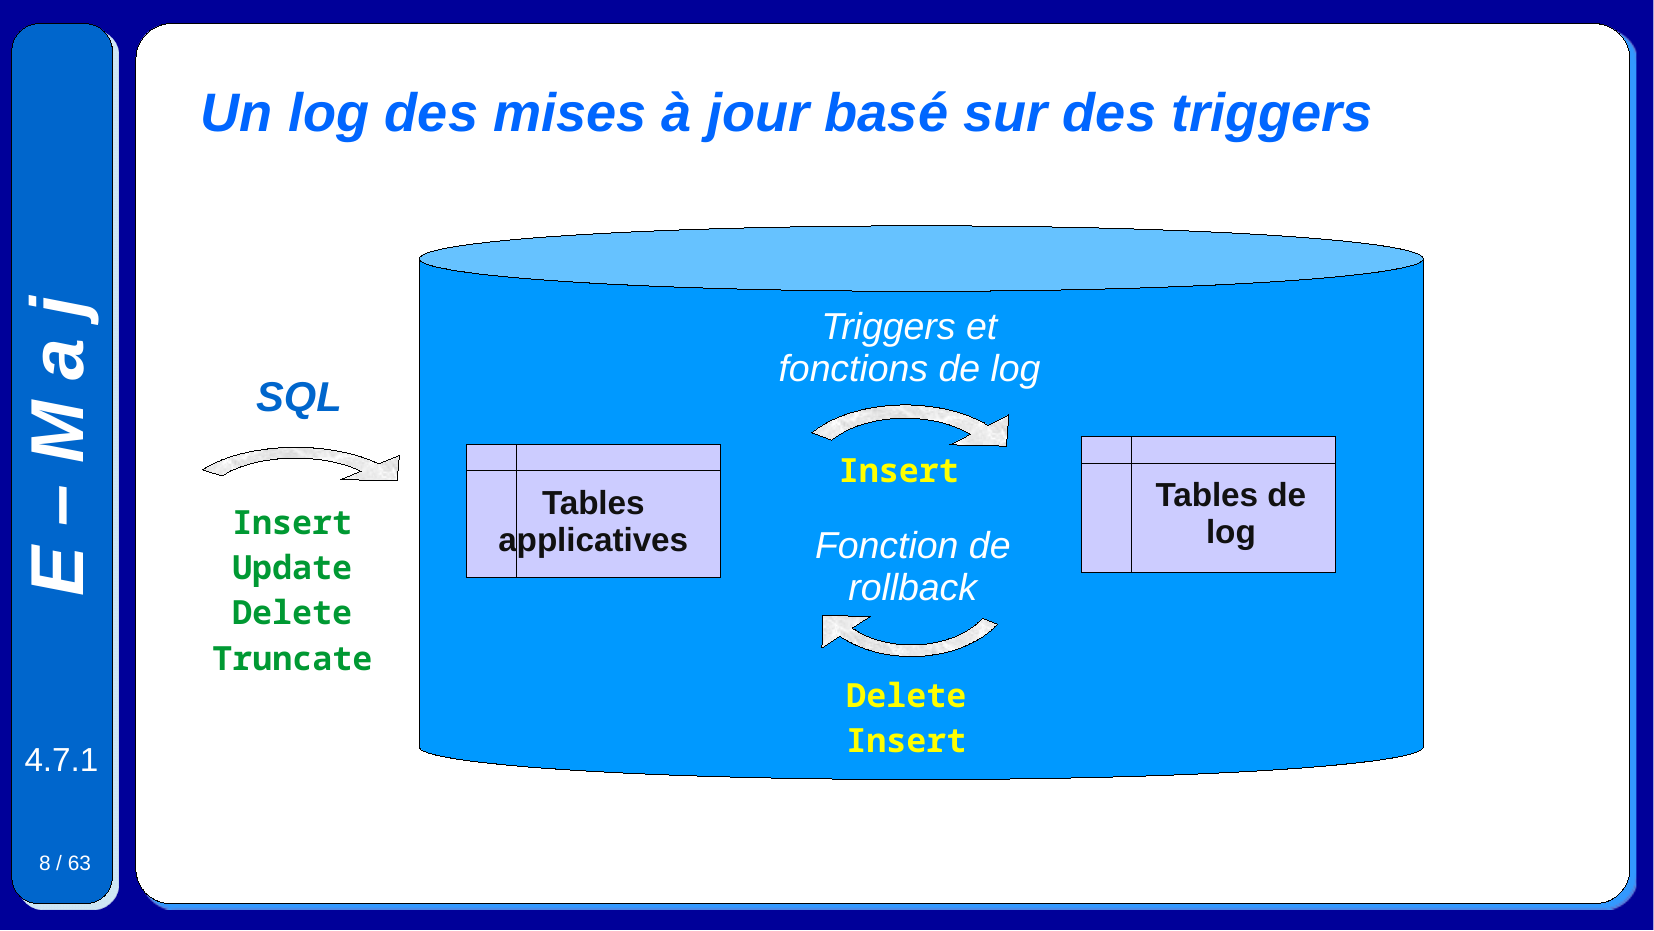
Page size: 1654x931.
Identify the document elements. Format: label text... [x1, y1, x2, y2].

text_box Insert Update Delete Truncate [183, 491, 402, 661]
title Un log des mises à jour basé sur des triggers [200, 34, 1575, 191]
text_box Insert [817, 439, 981, 494]
text_box Tables de log [1138, 468, 1323, 561]
text_box Triggers et fonctions de log [761, 298, 1058, 398]
list Pour des actions comme : renommer la table, changer son schéma, ajouter/supprimer/renommer une colonne, changer le type d’une colonne La table de log doit aussi changer de structure 3 étapes Sortie de la table de son groupe de tables ALTER TABLE Entrée de la table dans son groupe de tables Contrainte : un rollback E-Maj à une marque antérieure ne pourra pas remonter au-delà du changement de structure Idem pour renommer une séquence ou changer son schéma [419, 225, 1424, 292]
text_box Fonction de rollback [755, 516, 1070, 616]
text_box Tables applicatives [448, 476, 739, 569]
text_box [419, 260, 1424, 780]
text_box SQL [194, 366, 404, 428]
text_box Delete Insert [802, 664, 1010, 759]
text_box [202, 447, 400, 481]
